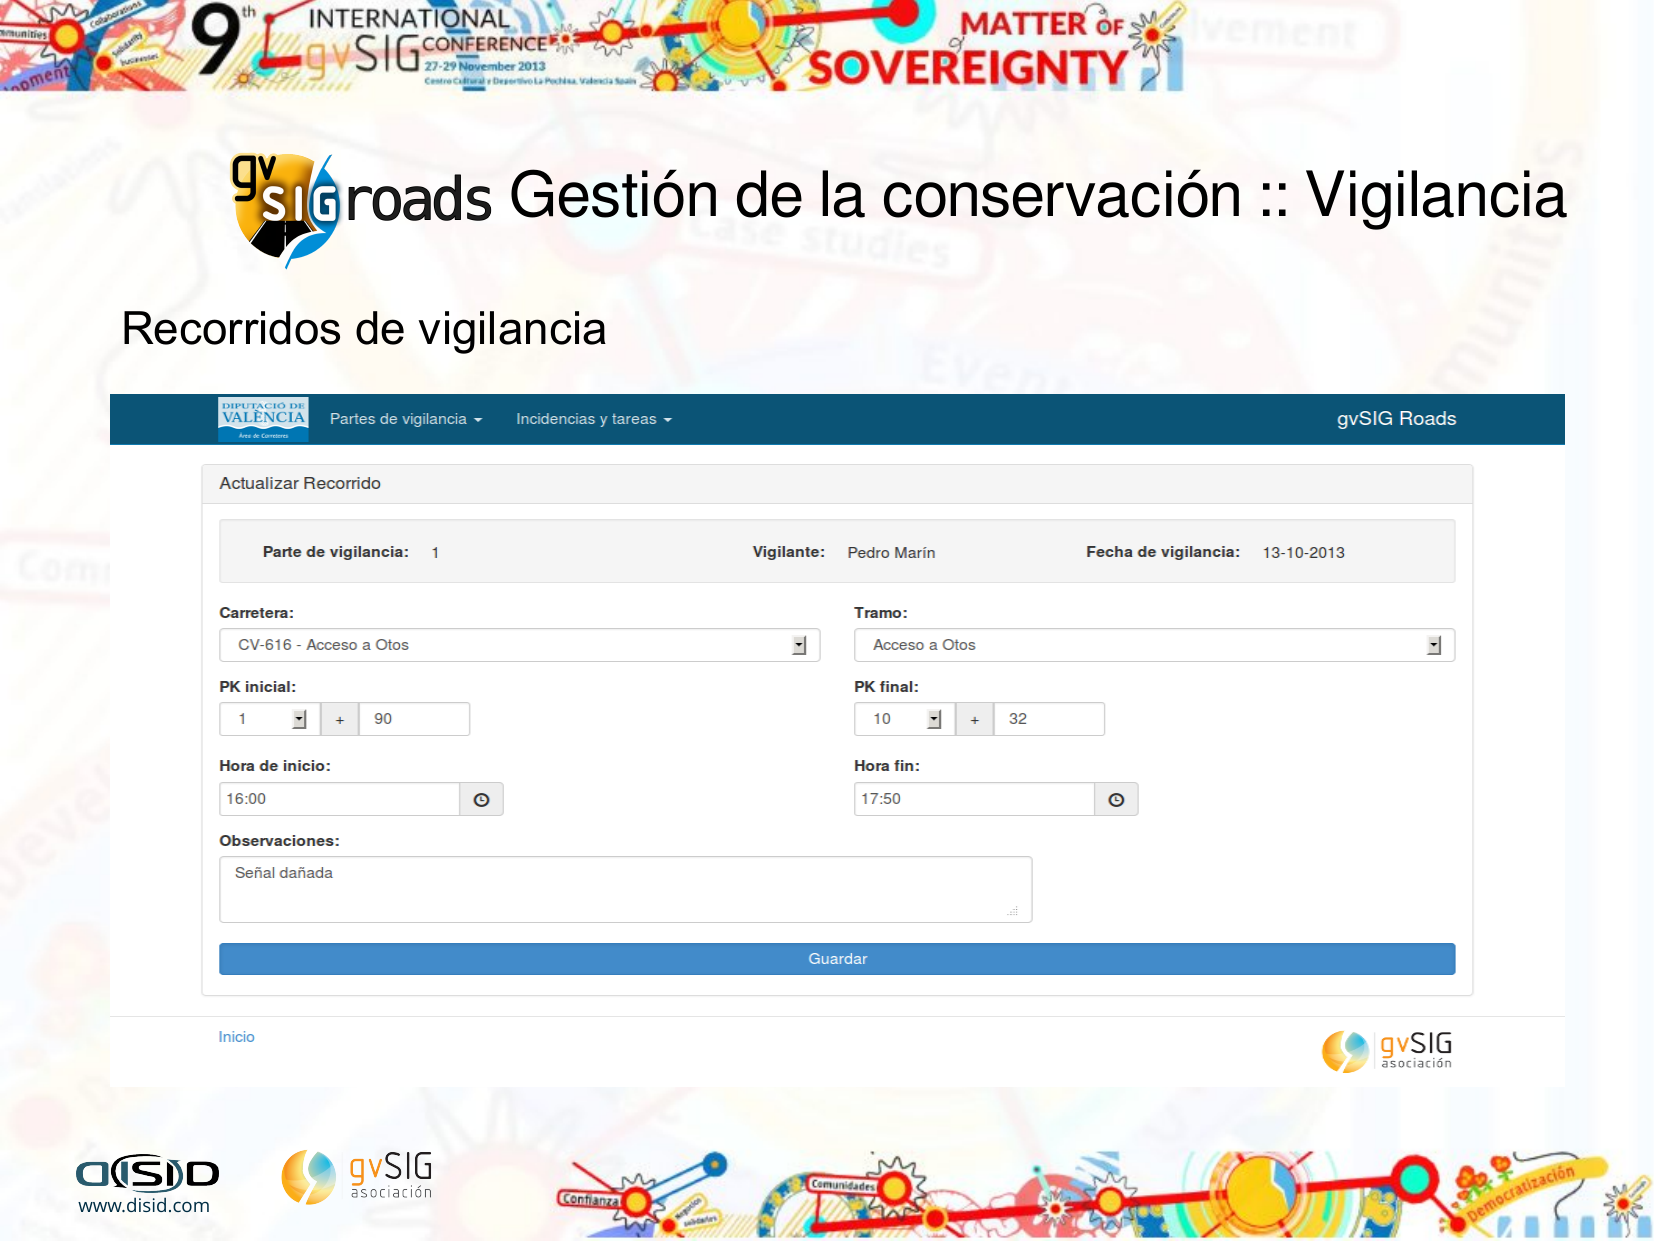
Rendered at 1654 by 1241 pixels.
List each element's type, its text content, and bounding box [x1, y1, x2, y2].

picture [0, 0, 1654, 1241]
text_box Recorridos de vigilancia [106, 295, 1619, 362]
title Gestión de la conservación :: Vigilancia [82, 90, 1571, 290]
list [82, 290, 1571, 1010]
